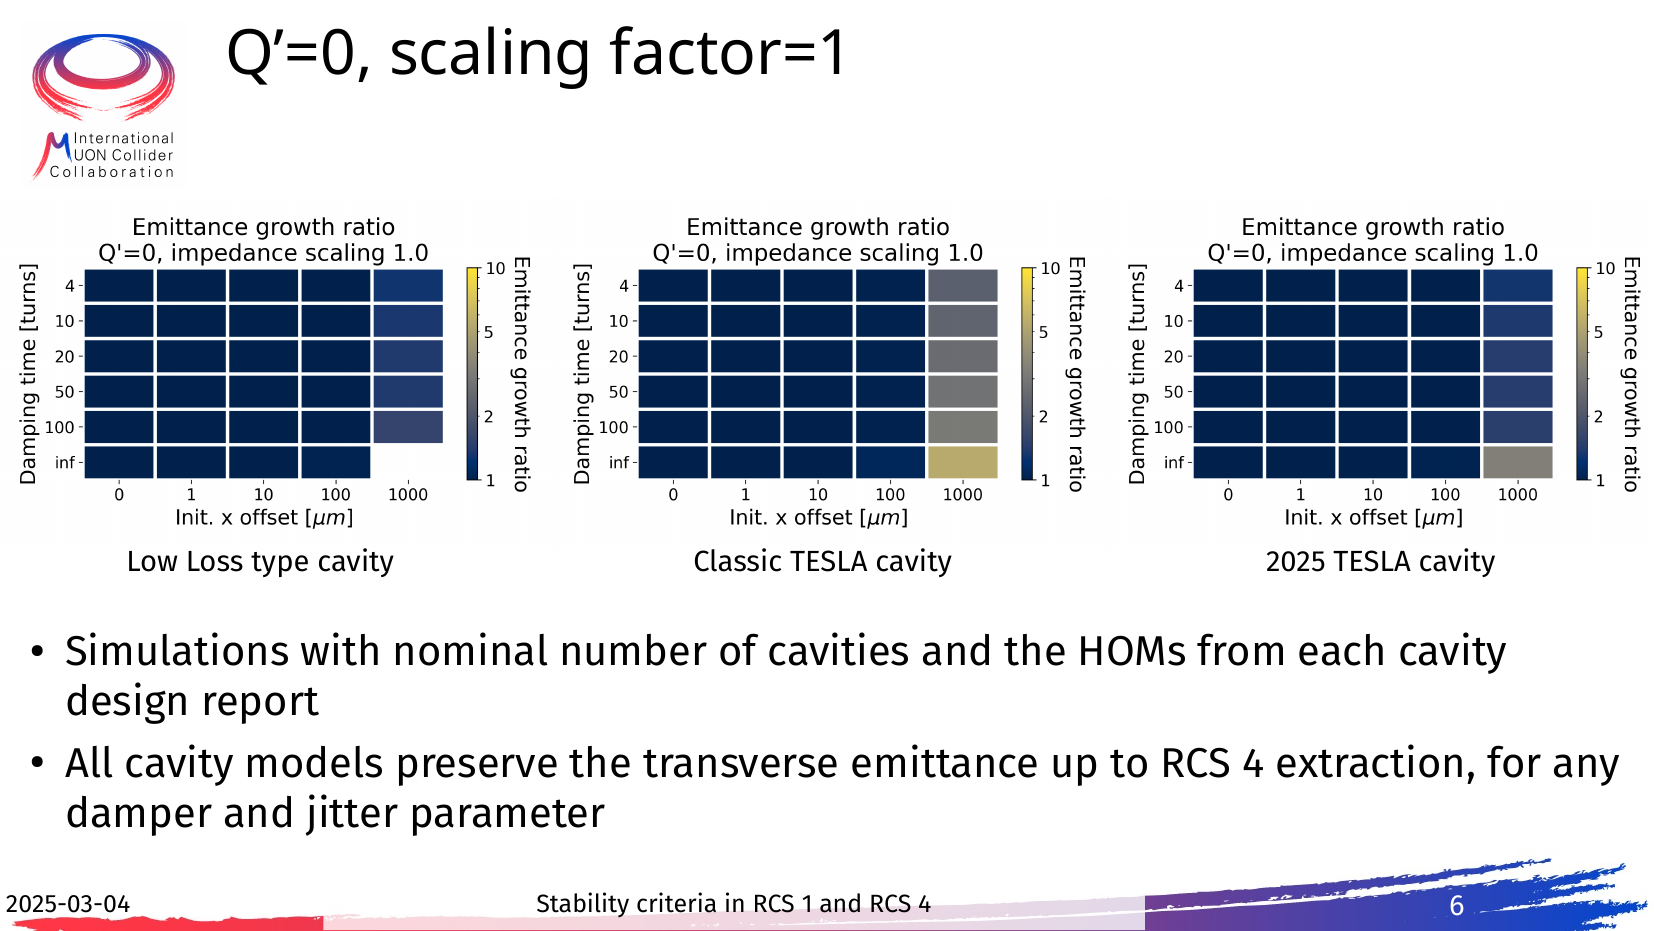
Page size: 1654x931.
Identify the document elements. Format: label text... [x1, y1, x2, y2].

text_box Simulations with nominal number of cavities and the HOMs from each cavity design report All cavity models preserve the transverse emittance up to RCS 4 extraction, for any damper and jitter parameter [14, 619, 1651, 922]
text_box Low Loss type cavity [111, 536, 410, 587]
picture [0, 196, 1654, 551]
picture [1145, 848, 1654, 931]
picture [21, 21, 188, 189]
picture [0, 848, 323, 931]
text_box 2025 TESLA cavity [1251, 536, 1511, 587]
text_box Classic TESLA cavity [678, 536, 968, 587]
title Q’=0, scaling factor=1 [225, 7, 1571, 196]
